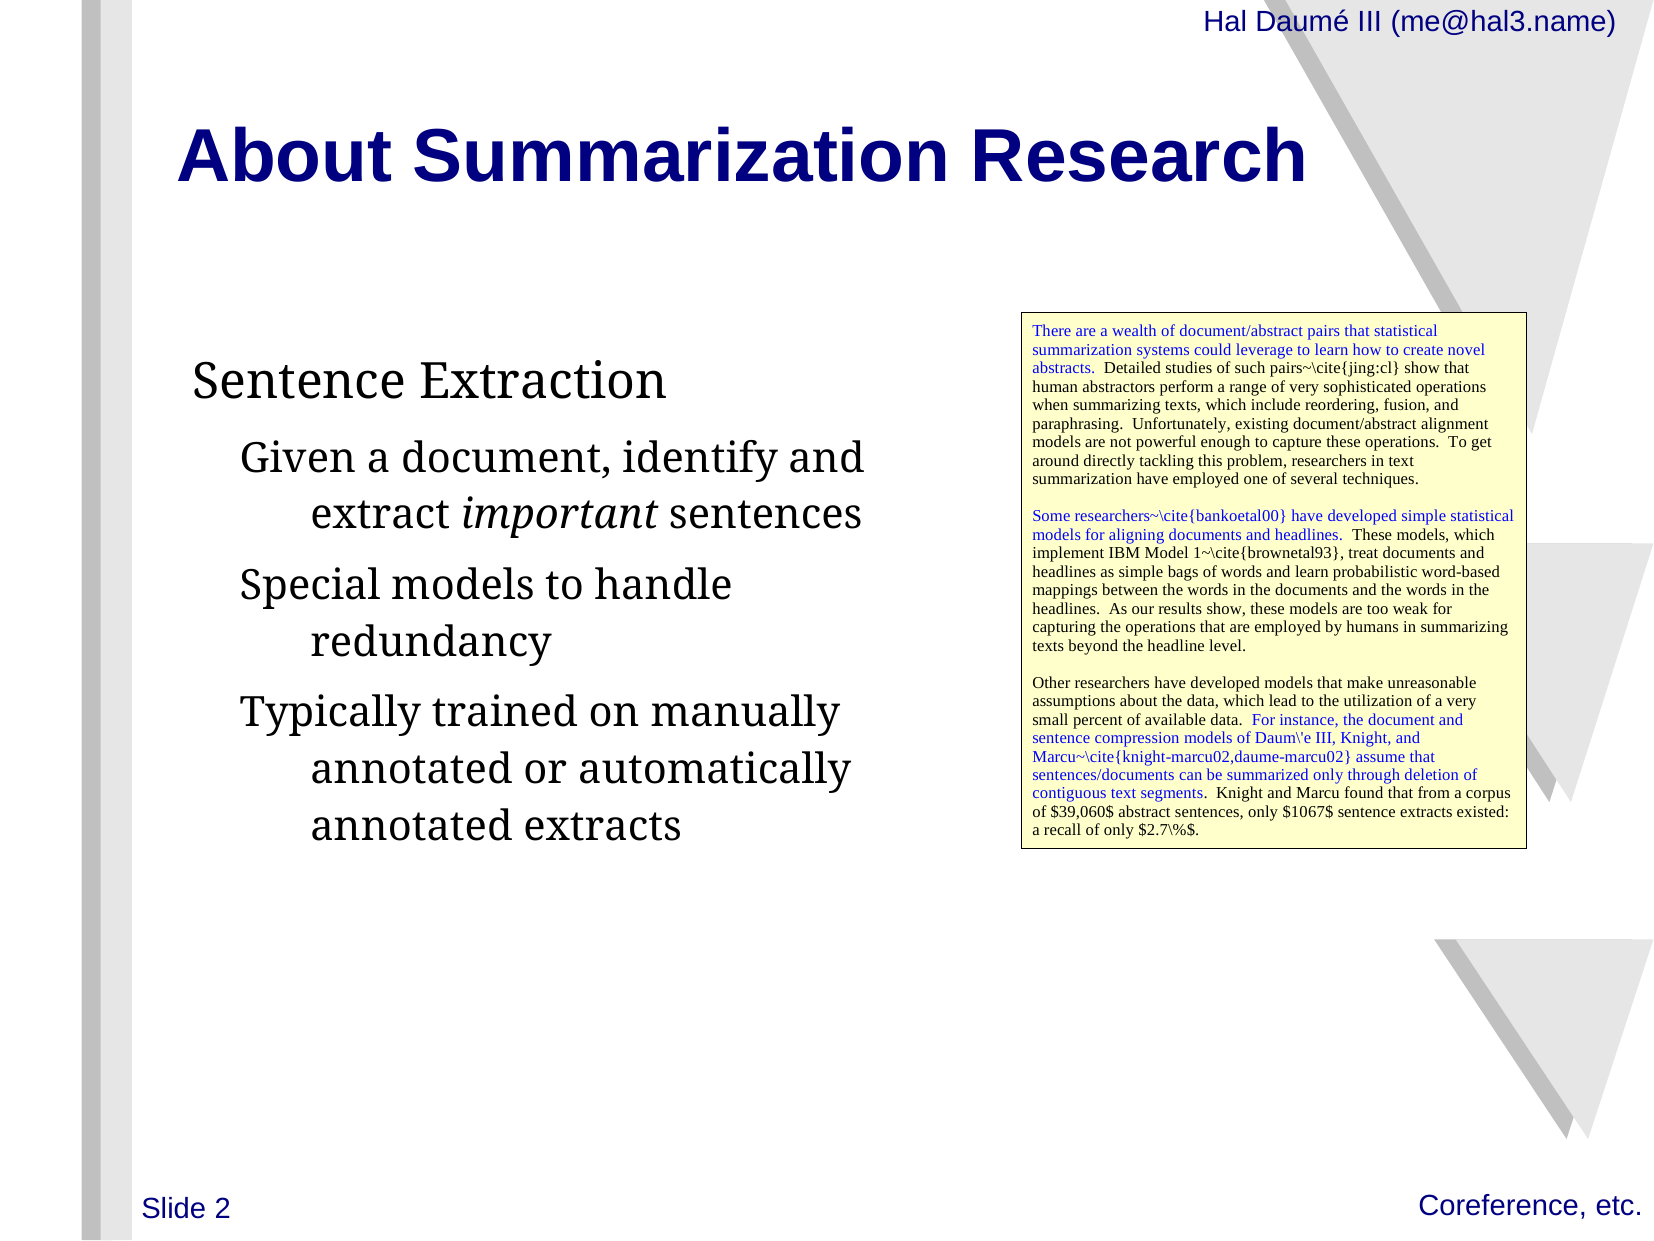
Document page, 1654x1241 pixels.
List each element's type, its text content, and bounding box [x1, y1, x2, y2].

text_box There are a wealth of document/abstract pairs that statistical summarization systems could leverage to learn how to create novel abstracts. Detailed studies of such pairs~\cite{jing:cl} show that human abstractors perform a range of very sophisticated operations when summarizing texts, which include reordering, fusion, and paraphrasing. Unfortunately, existing document/abstract alignment models are not powerful enough to capture these operations. To get around directly tackling this problem, researchers in text summarization have employed one of several techniques. Some researchers~\cite{bankoetal00} have developed simple statistical models for aligning documents and headlines. These models, which implement IBM Model 1~\cite{brownetal93}, treat documents and headlines as simple bags of words and learn probabilistic word-based mappings between the words in the documents and the words in the headlines. As our results show, these models are too weak for capturing the operations that are employed by humans in summarizing texts beyond the headline level. Other researchers have developed models that make unreasonable assumptions about the data, which lead to the utilization of a very small percent of available data. For instance, the document and sentence compression models of Daum\'e III, Knight, and Marcu~\cite{knight-marcu02,daume-marcu02} assume that sentences/documents can be summarized only through deletion of contiguous text segments. Knight and Marcu found that from a corpus of $39,060$ abstract sentences, only $1067$ sentence extracts existed: a recall of only $2.7\%$. [1021, 312, 1527, 849]
title About Summarization Research [176, 36, 1379, 275]
list Sentence Extraction Given a document, identify and extract important sentences Special models to handle redundancy Typically trained on manually annotated or automatically annotated extracts [180, 345, 957, 1127]
